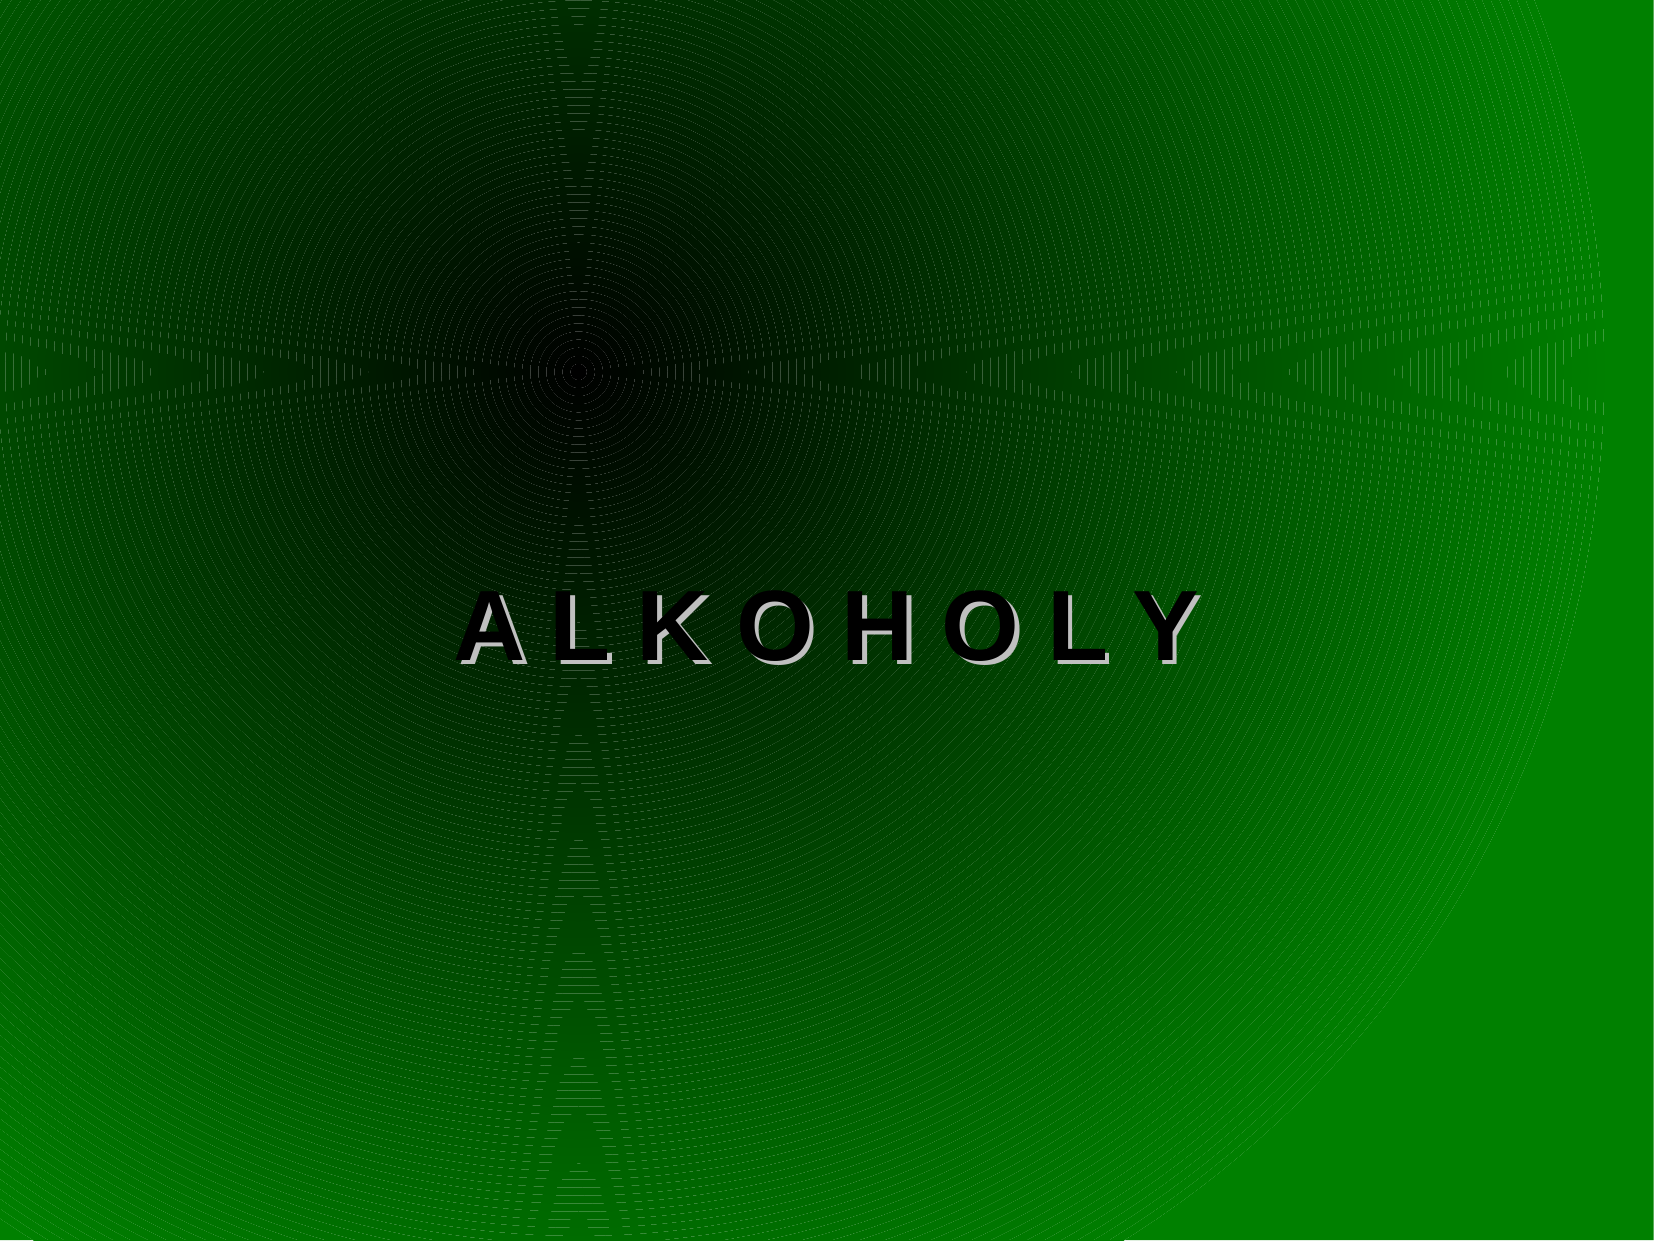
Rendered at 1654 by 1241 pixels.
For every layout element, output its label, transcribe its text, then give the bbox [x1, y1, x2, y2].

subtitle A L K O H O L Y [82, 210, 1571, 1030]
